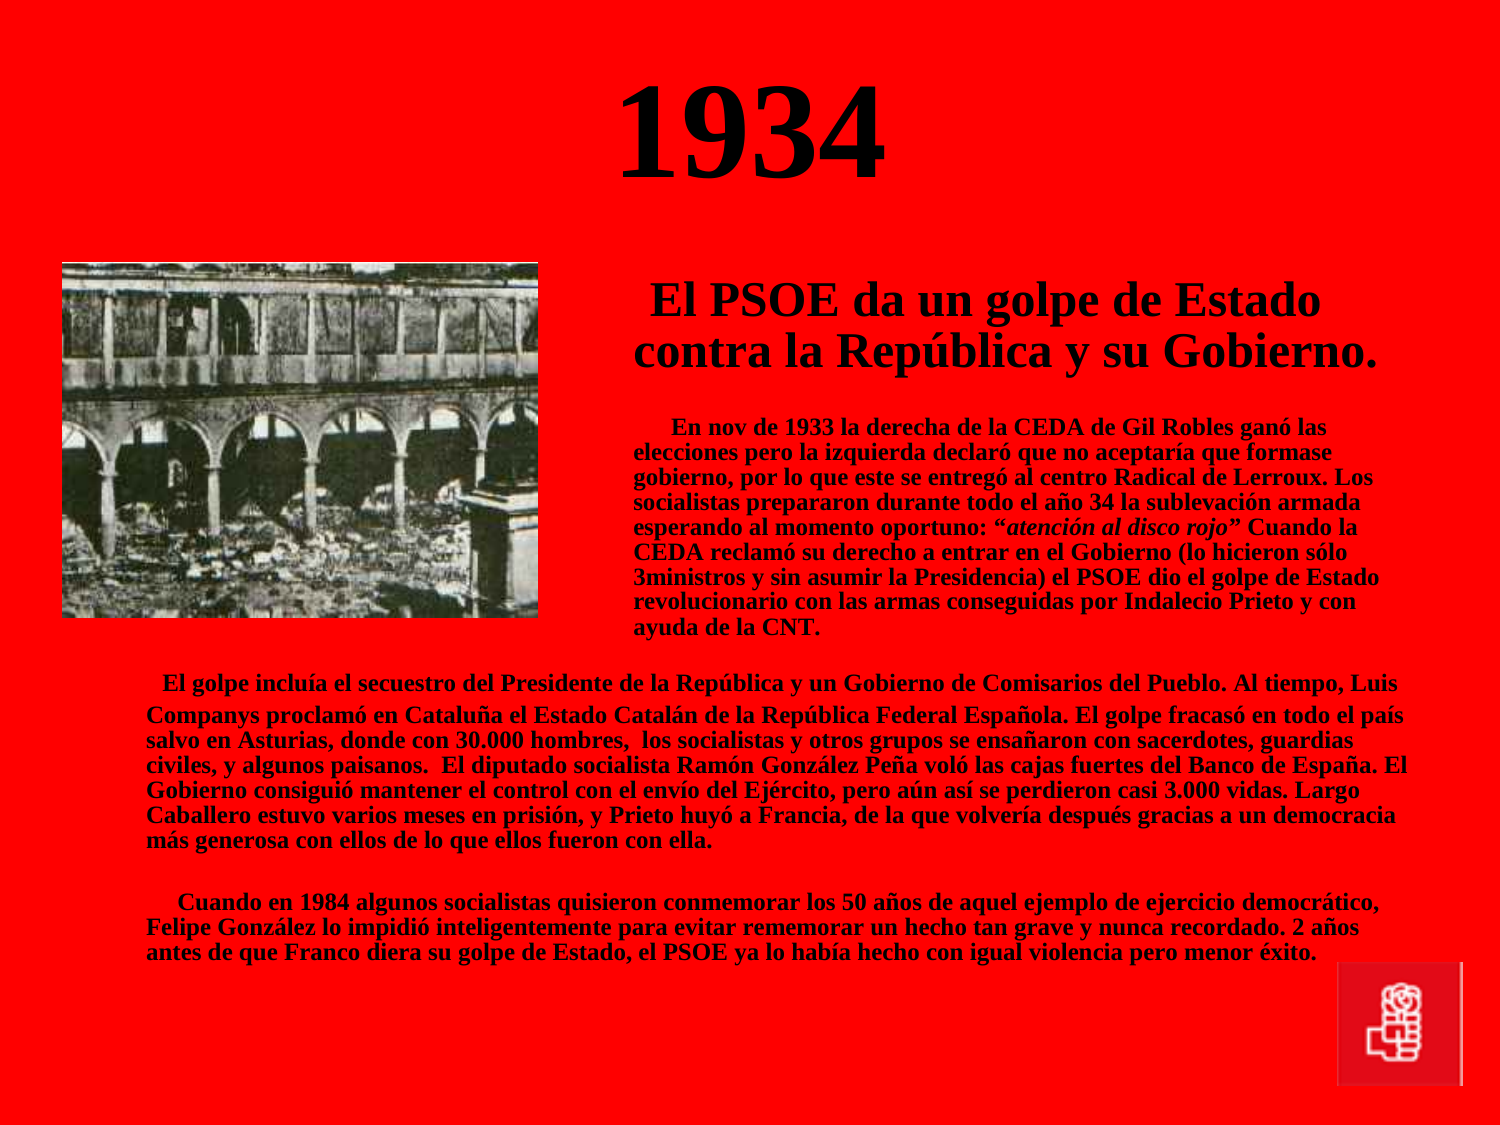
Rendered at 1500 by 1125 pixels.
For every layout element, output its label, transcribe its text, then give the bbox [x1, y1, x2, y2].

title 1934 [112, 41, 1388, 222]
list El golpe incluía el secuestro del Presidente de la República y un Gobierno de Comisarios del Pueblo. Al tiempo, Luis Companys proclamó en Cataluña el Estado Catalán de la República Federal Española. El golpe fracasó en todo el país salvo en Asturias, donde con 30.000 hombres, los socialistas y otros grupos se ensañaron con sacerdotes, guardias civiles, y algunos paisanos. El diputado socialista Ramón González Peña voló las cajas fuertes del Banco de España. El Gobierno consiguió mantener el control con el envío del Ejército, pero aún así se perdieron casi 3.000 vidas. Largo Caballero estuvo varios meses en prisión, y Prieto huyó a Francia, de la que volvería después gracias a un democracia más generosa con ellos de lo que ellos fueron con ella. Cuando en 1984 algunos socialistas quisieron conmemorar los 50 años de aquel ejemplo de ejercicio democrático, Felipe González lo impidió inteligentemente para evitar rememorar un hecho tan grave y nunca recordado. 2 años antes de que Franco diera su golpe de Estado, el PSOE ya lo había hecho con igual violencia pero menor éxito. [75, 637, 1426, 1001]
picture [62, 262, 538, 618]
list El PSOE da un golpe de Estado contra la República y su Gobierno. En nov de 1933 la derecha de la CEDA de Gil Robles ganó las elecciones pero la izquierda declaró que no aceptaría que formase gobierno, por lo que este se entregó al centro Radical de Lerroux. Los socialistas prepararon durante todo el año 34 la sublevación armada esperando al momento oportuno: “atención al disco rojo” Cuando la CEDA reclamó su derecho a entrar en el Gobierno (lo hicieron sólo 3ministros y sin asumir la Presidencia) el PSOE dio el golpe de Estado revolucionario con las armas conseguidas por Indalecio Prieto y con ayuda de la CNT. [562, 262, 1425, 637]
picture [1337, 962, 1463, 1086]
